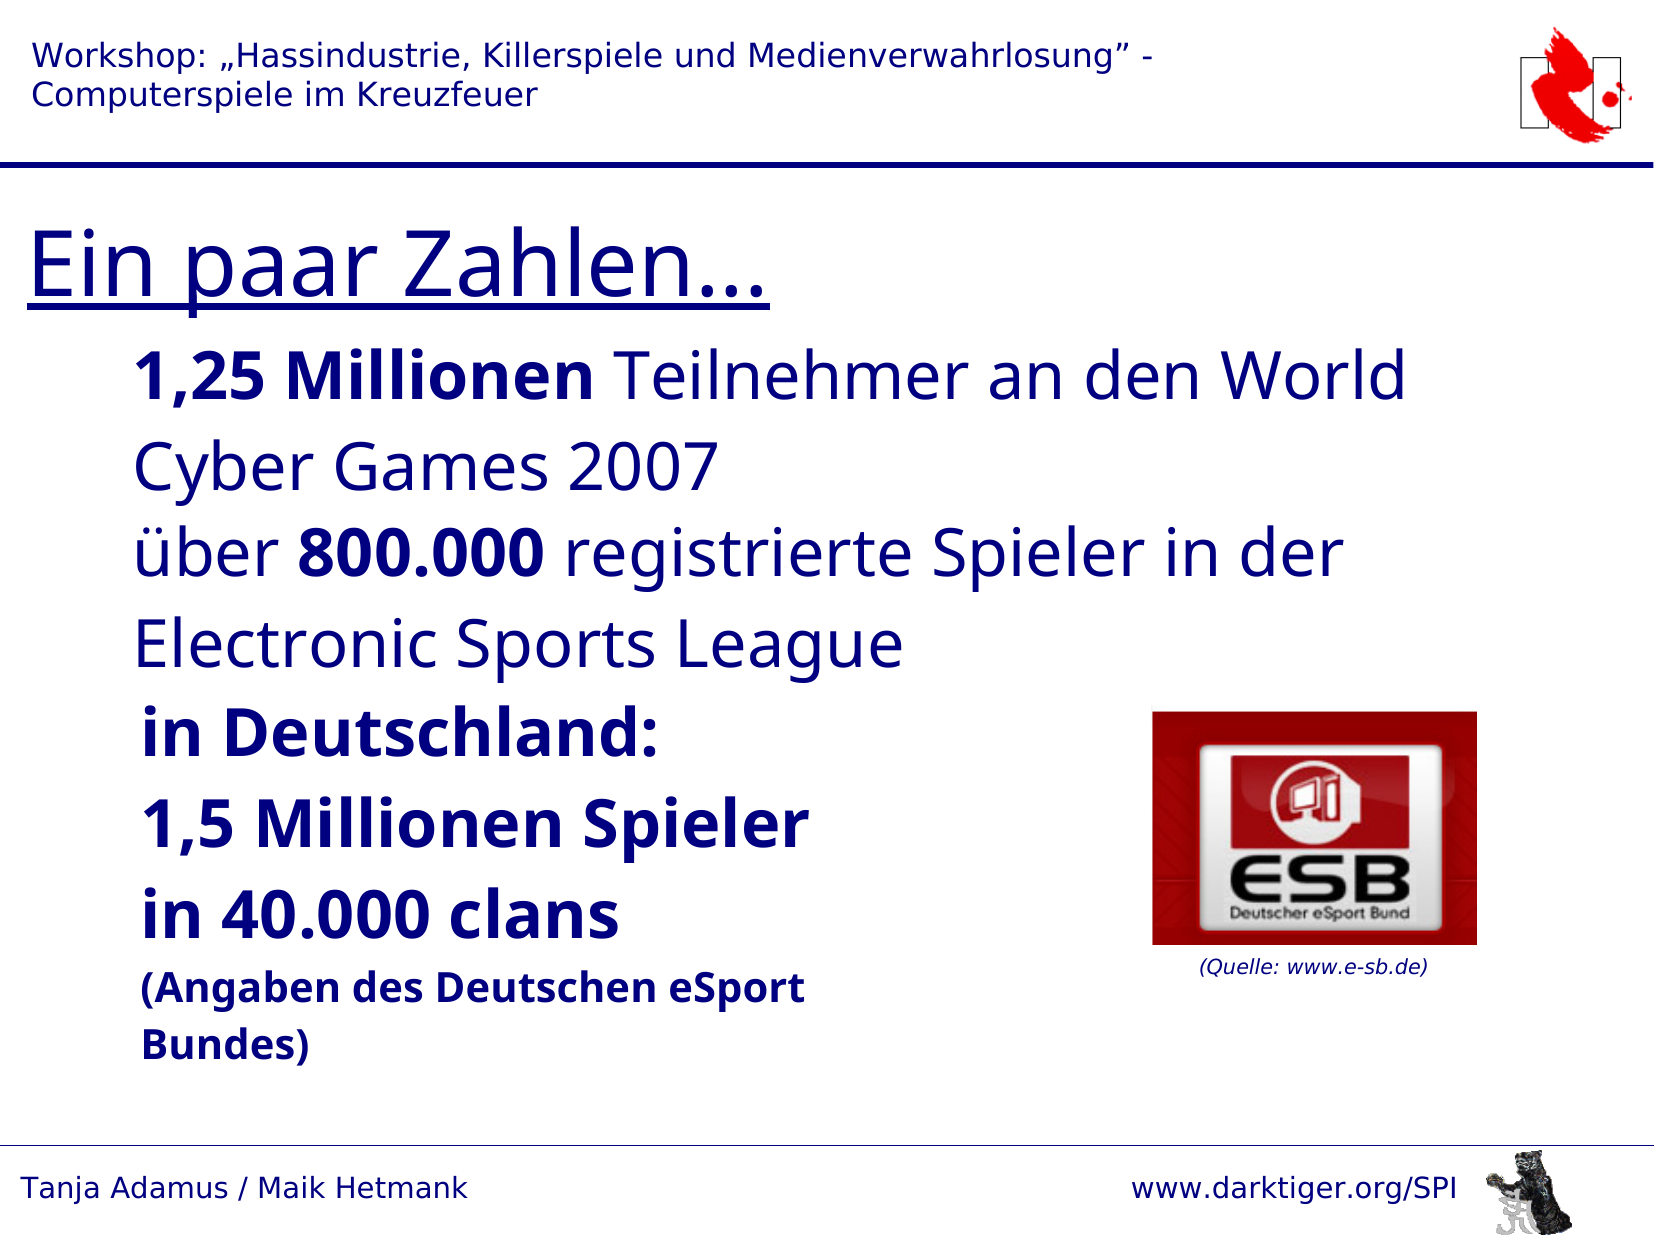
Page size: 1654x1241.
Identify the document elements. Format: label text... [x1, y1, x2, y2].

text_box Workshop: „Hassindustrie, Killerspiele und Medienverwahrlosung” - Computerspiele im Kreuzfeuer [16, 29, 1418, 178]
text_box Ein paar Zahlen... [11, 190, 1459, 318]
text_box in Deutschland: 1,5 Millionen Spieler in 40.000 clans (Angaben des Deutschen eSport Bundes) [125, 678, 987, 1038]
text_box 1,25 Millionen Teilnehmer an den World Cyber Games 2007 [118, 320, 1595, 498]
picture [1503, 16, 1632, 148]
picture [1151, 705, 1477, 945]
picture [1486, 1150, 1572, 1235]
text_box über 800.000 registrierte Spieler in der Electronic Sports League [118, 498, 1595, 675]
text_box (Quelle: www.e-sb.de) [1183, 947, 1444, 988]
